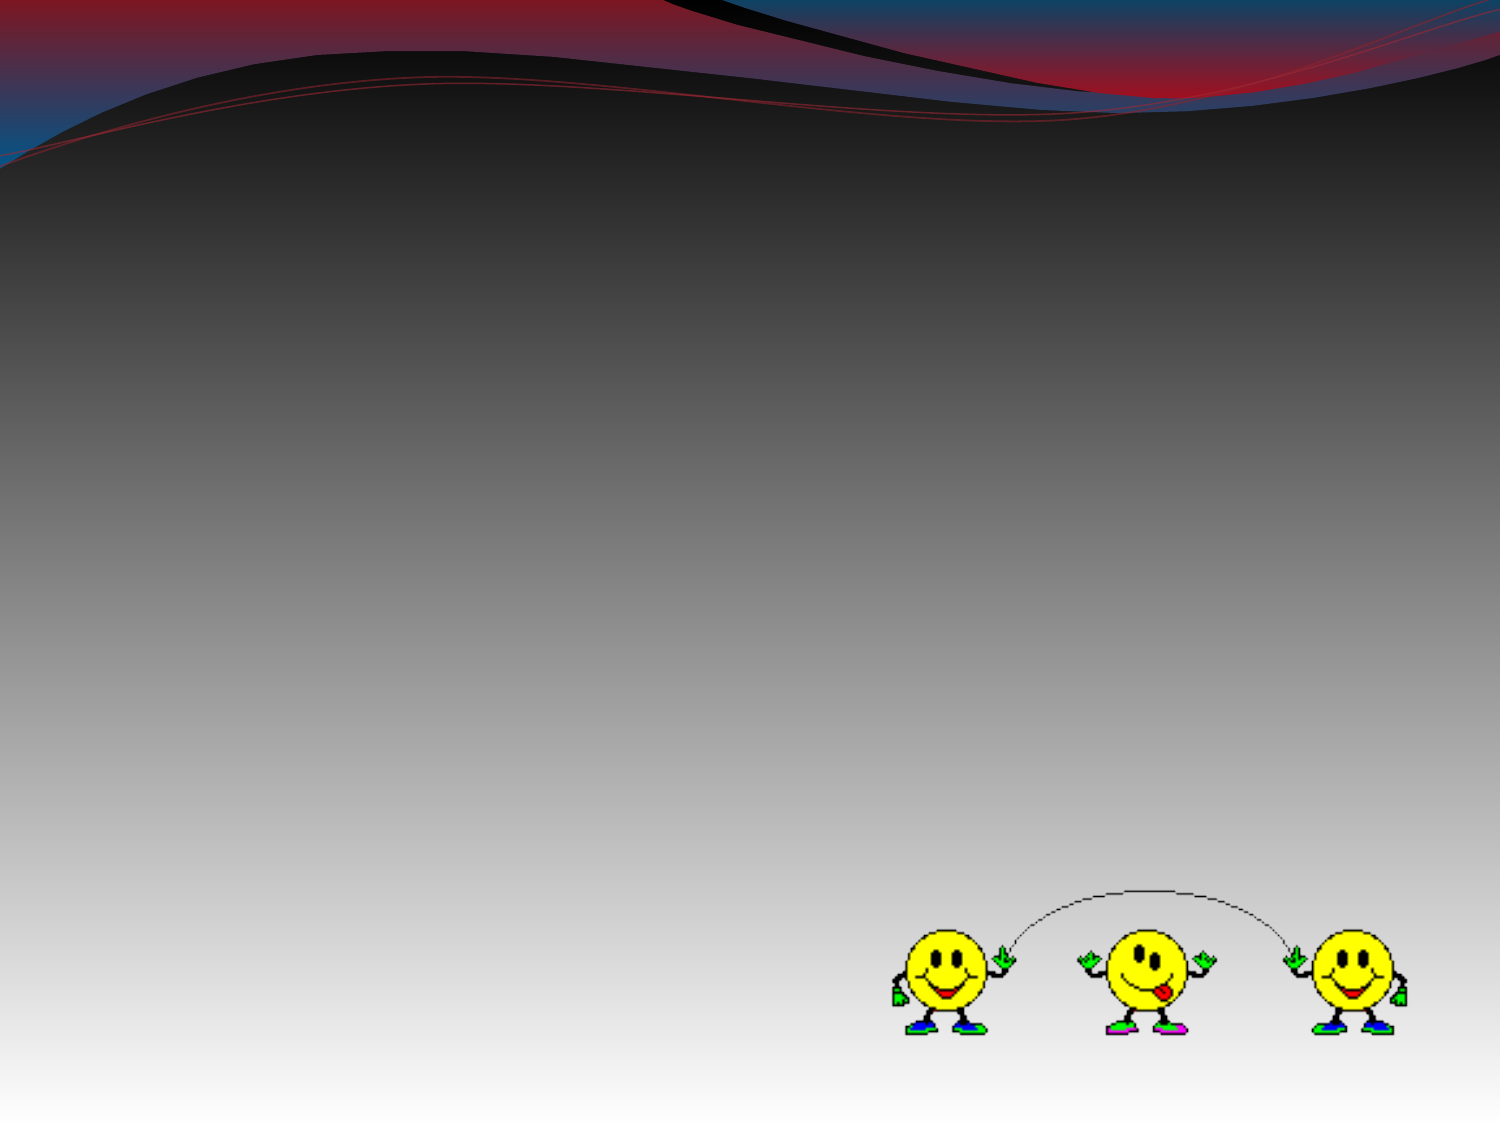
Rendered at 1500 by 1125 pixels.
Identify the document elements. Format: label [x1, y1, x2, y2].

picture [46, 164, 1454, 1040]
